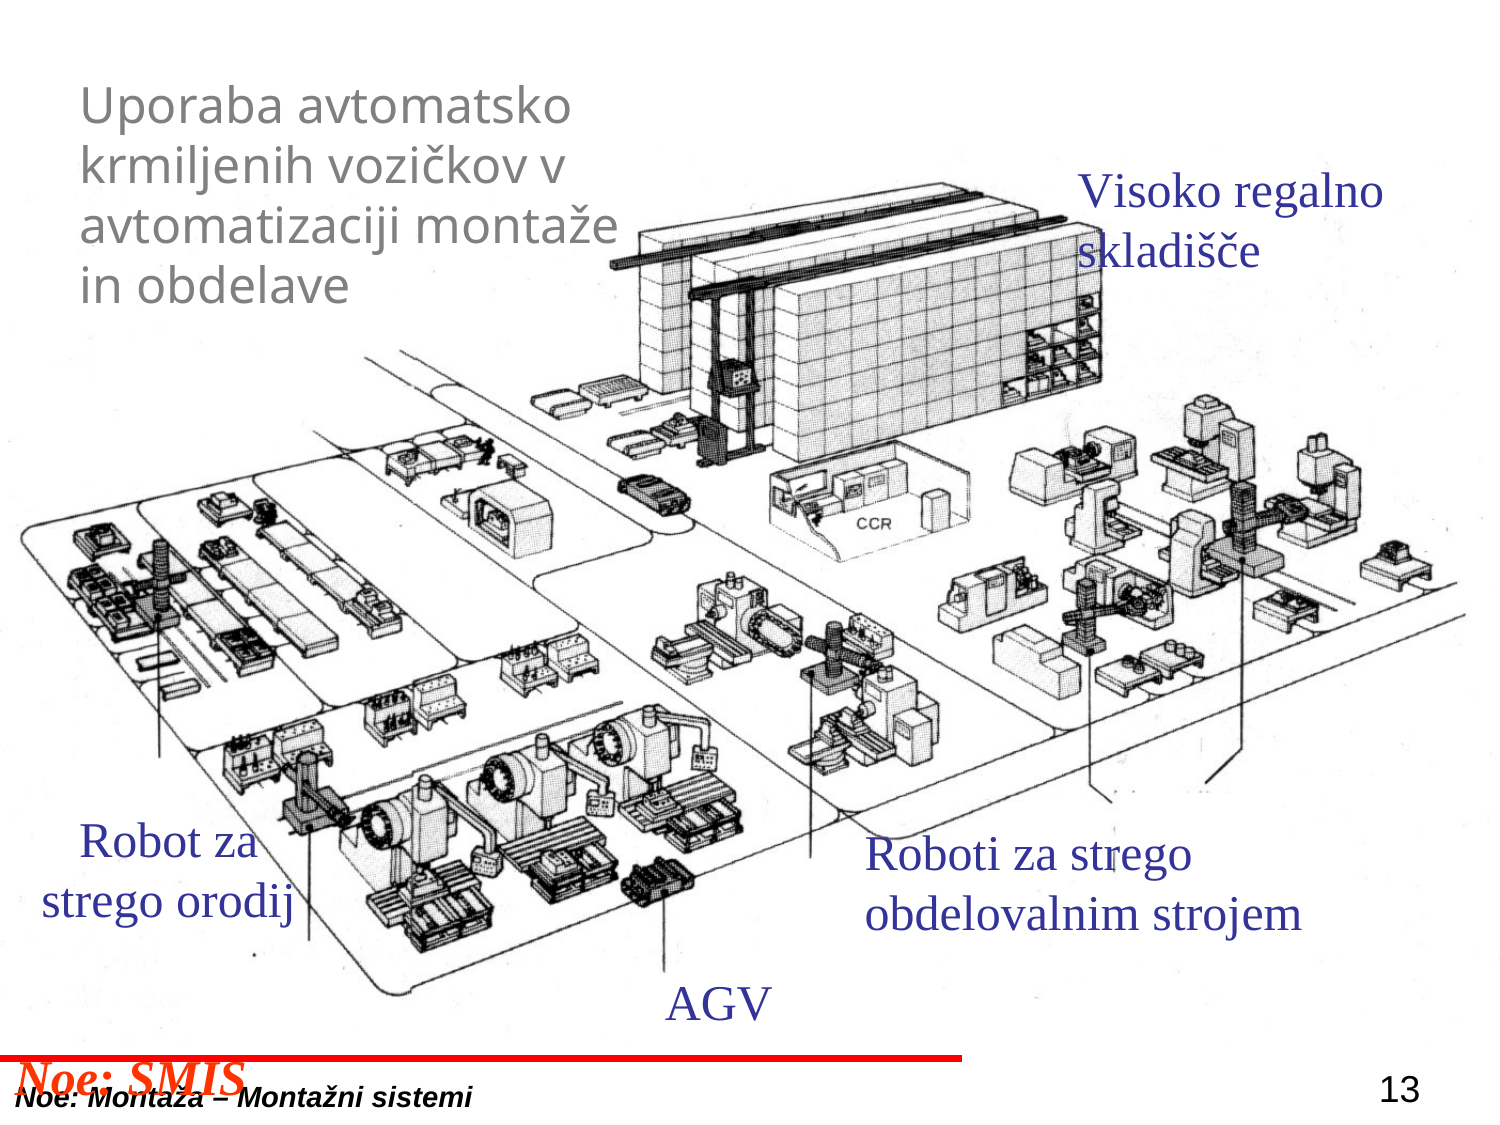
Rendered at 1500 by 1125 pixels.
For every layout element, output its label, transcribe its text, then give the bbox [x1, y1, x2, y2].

picture [0, 144, 1500, 1046]
text_box Robot za strego orodij [0, 799, 338, 936]
text_box Roboti za strego obdelovalnim strojem [849, 812, 1426, 948]
text_box Noe: SMIS [0, 1046, 351, 1113]
text_box Uporaba avtomatsko krmiljenih vozičkov v avtomatizaciji montaže in obdelave [64, 66, 656, 322]
text_box Visoko regalno skladišče [1062, 149, 1426, 286]
text_box AGV [650, 962, 801, 1038]
